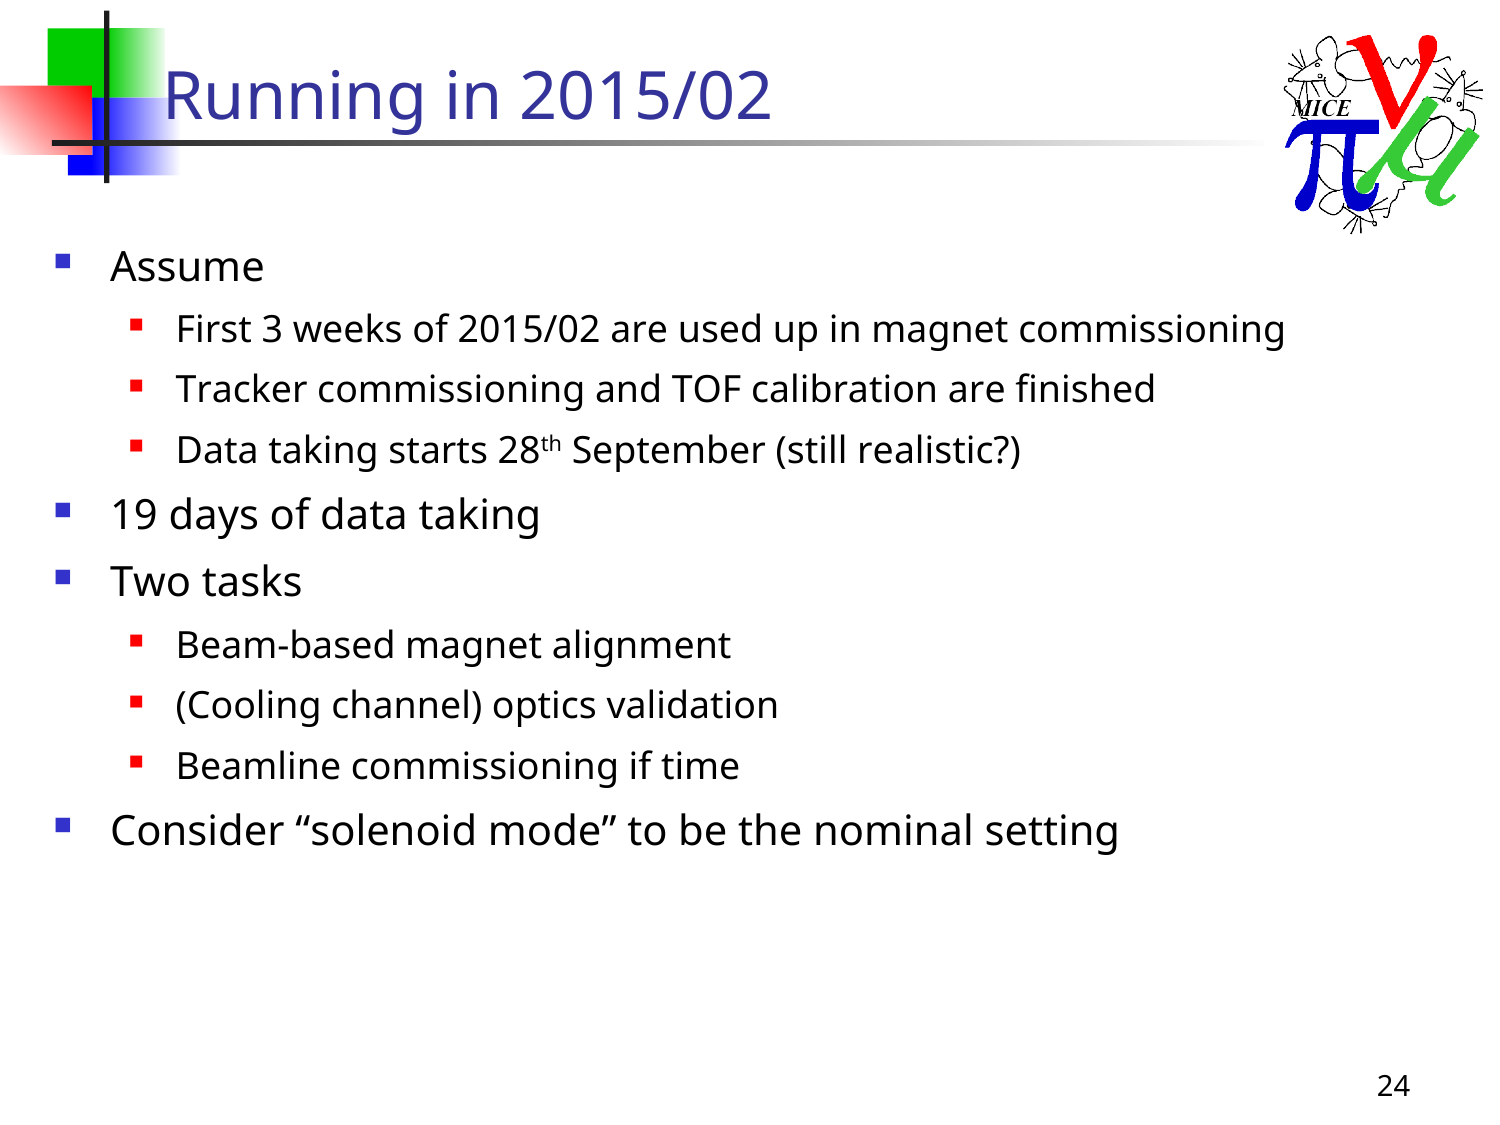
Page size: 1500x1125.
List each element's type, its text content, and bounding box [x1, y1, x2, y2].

picture [1264, 5, 1500, 251]
title Running in 2015/02 [162, 0, 1441, 188]
list Assume First 3 weeks of 2015/02 are used up in magnet commissioning Tracker commissioning and TOF calibration are finished Data taking starts 28th September (still realistic?) 19 days of data taking Two tasks Beam-based magnet alignment (Cooling channel) optics validation Beamline commissioning if time Consider “solenoid mode” to be the nominal setting [53, 236, 1388, 785]
